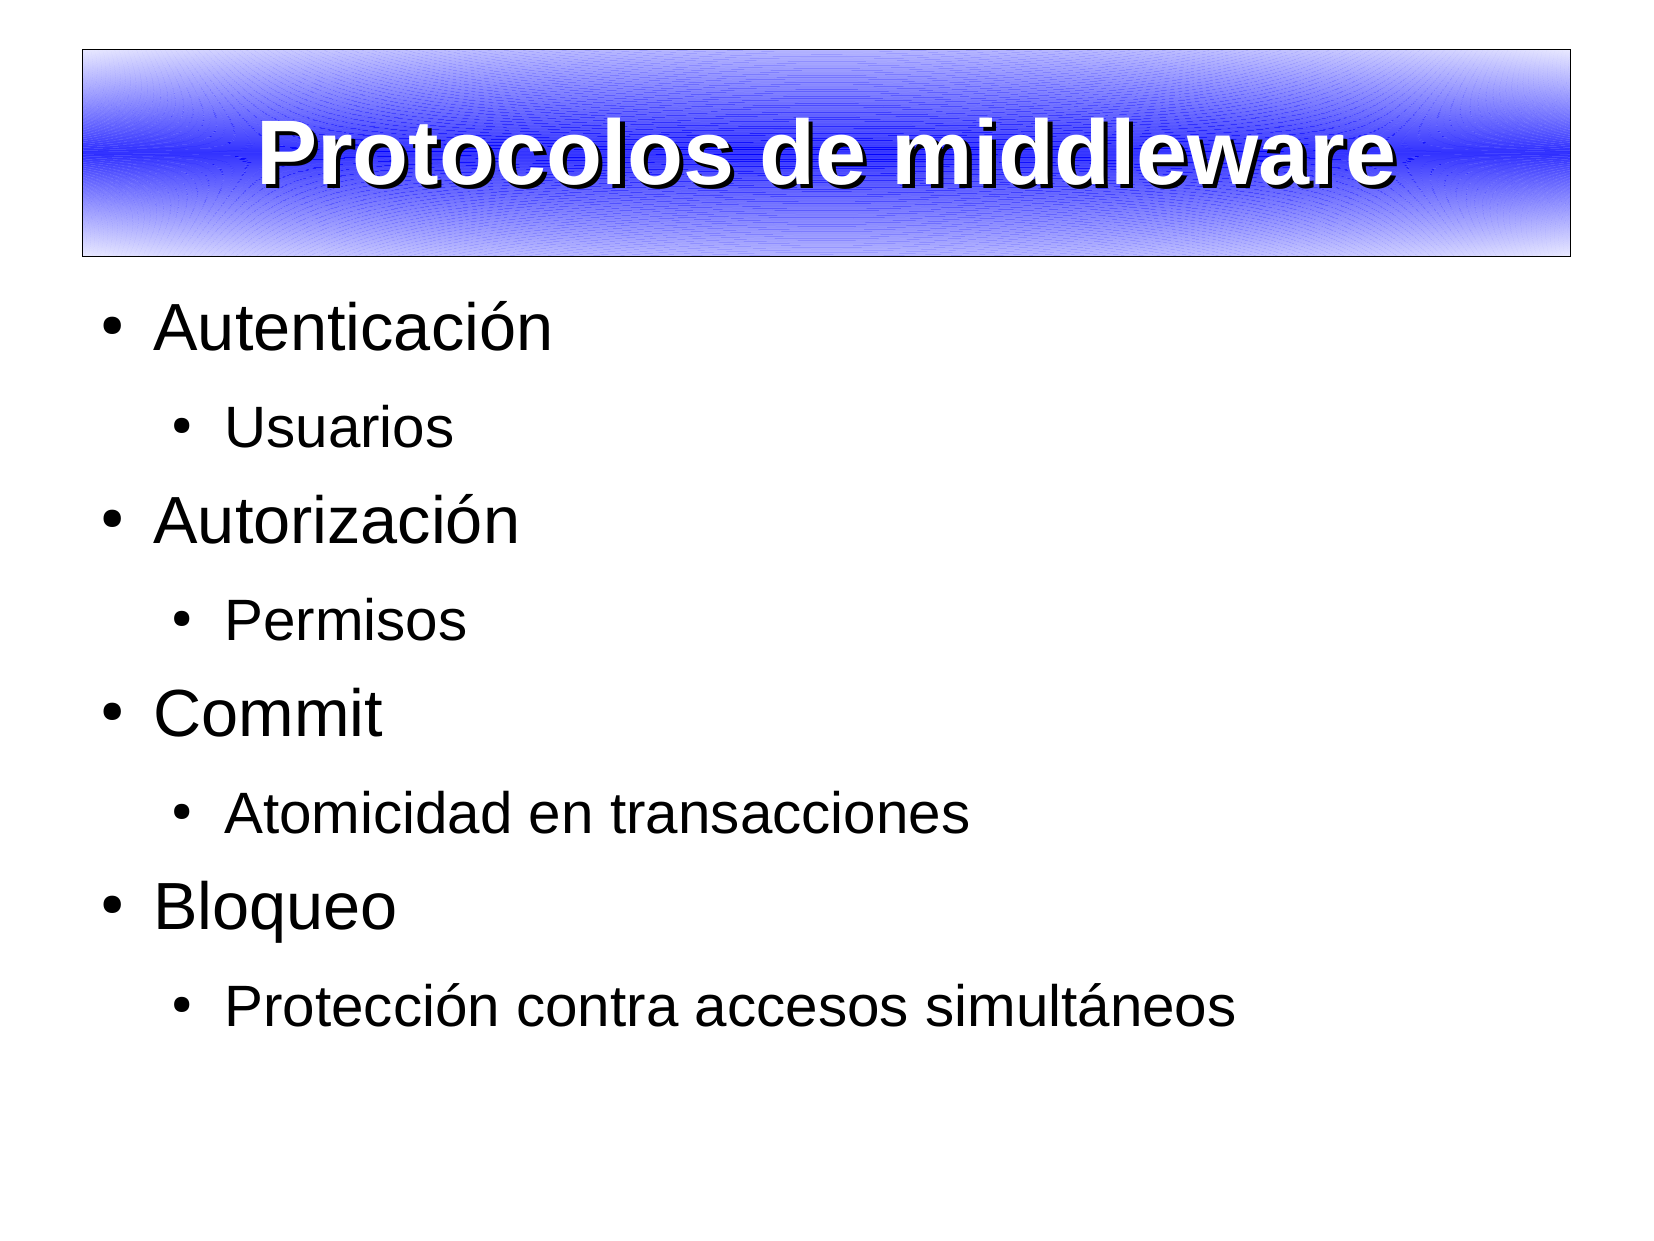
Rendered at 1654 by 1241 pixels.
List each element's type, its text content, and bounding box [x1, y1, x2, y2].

list Autenticación Usuarios Autorización Permisos Commit Atomicidad en transacciones Bloqueo Protección contra accesos simultáneos [82, 290, 1571, 1109]
title Protocolos de middleware [82, 49, 1571, 257]
